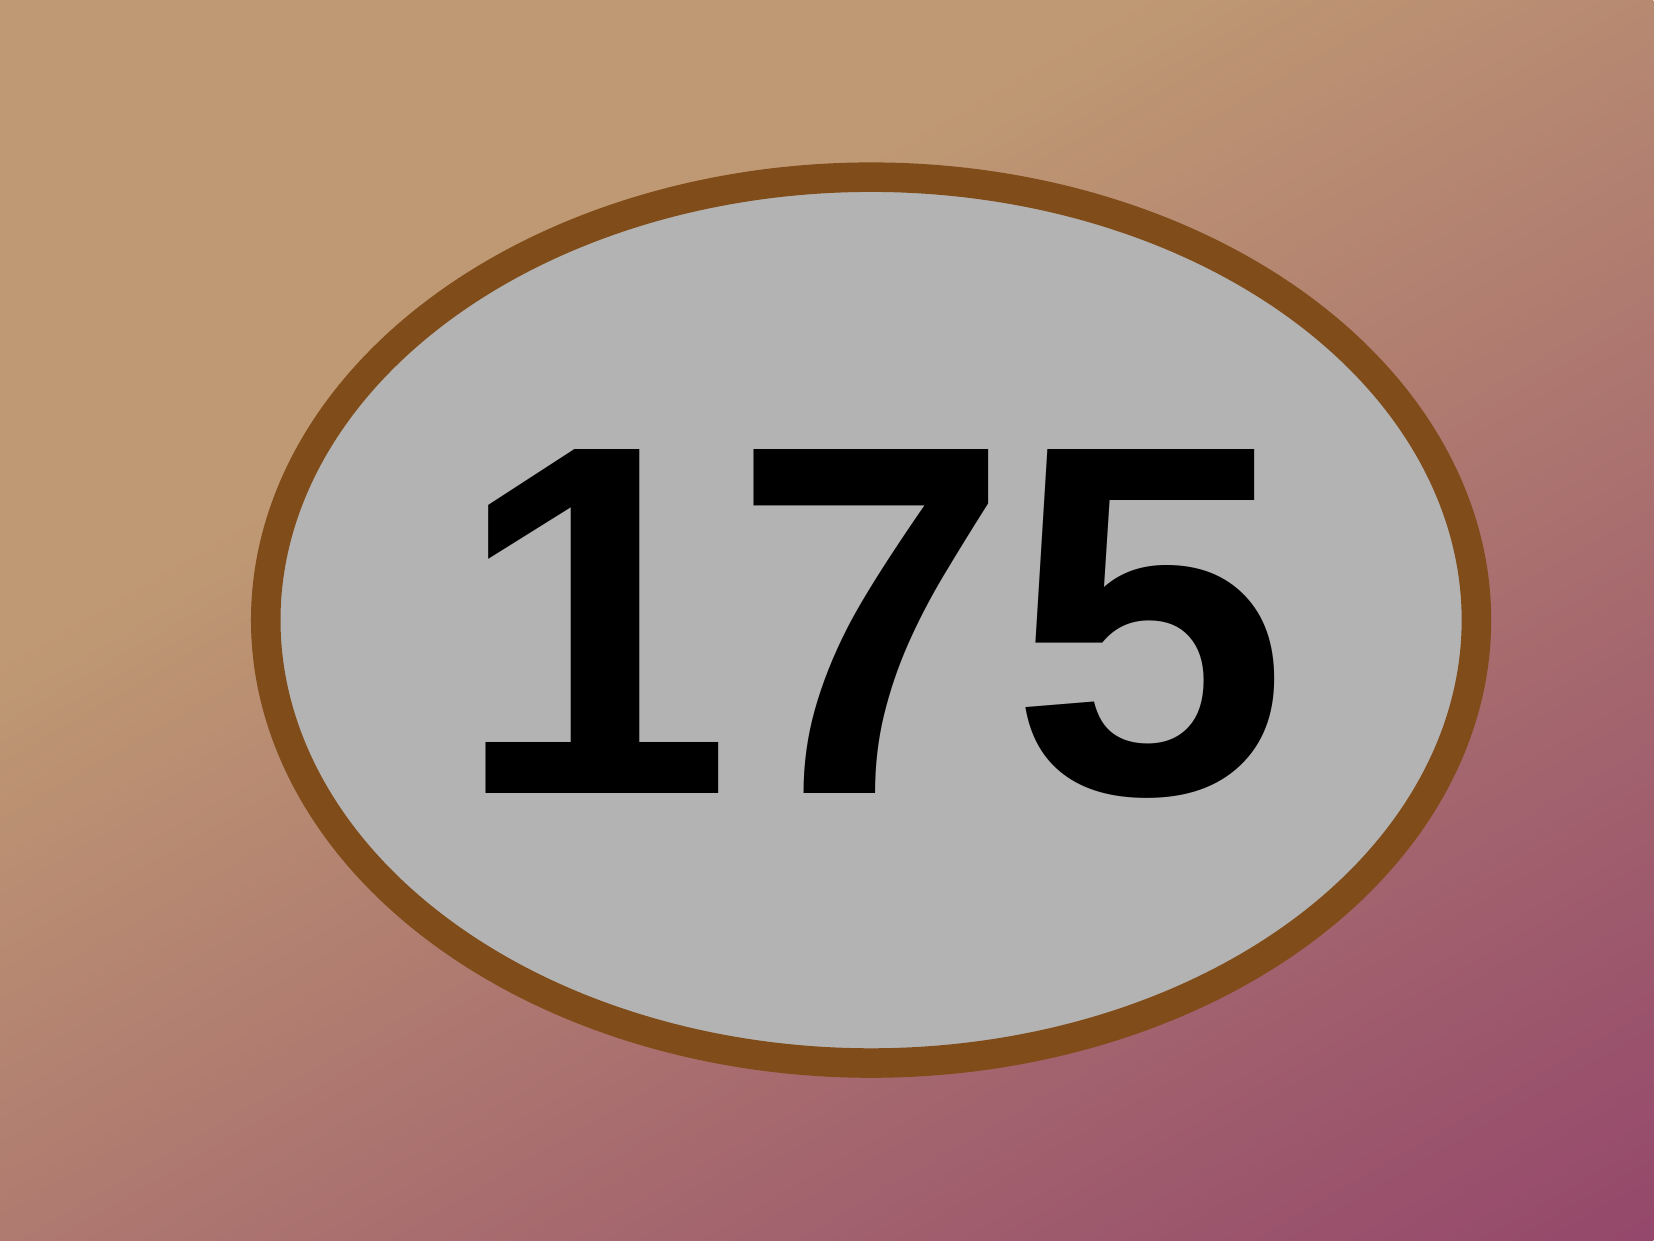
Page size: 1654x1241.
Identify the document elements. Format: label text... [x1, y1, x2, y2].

text_box 175 [265, 177, 1477, 1064]
